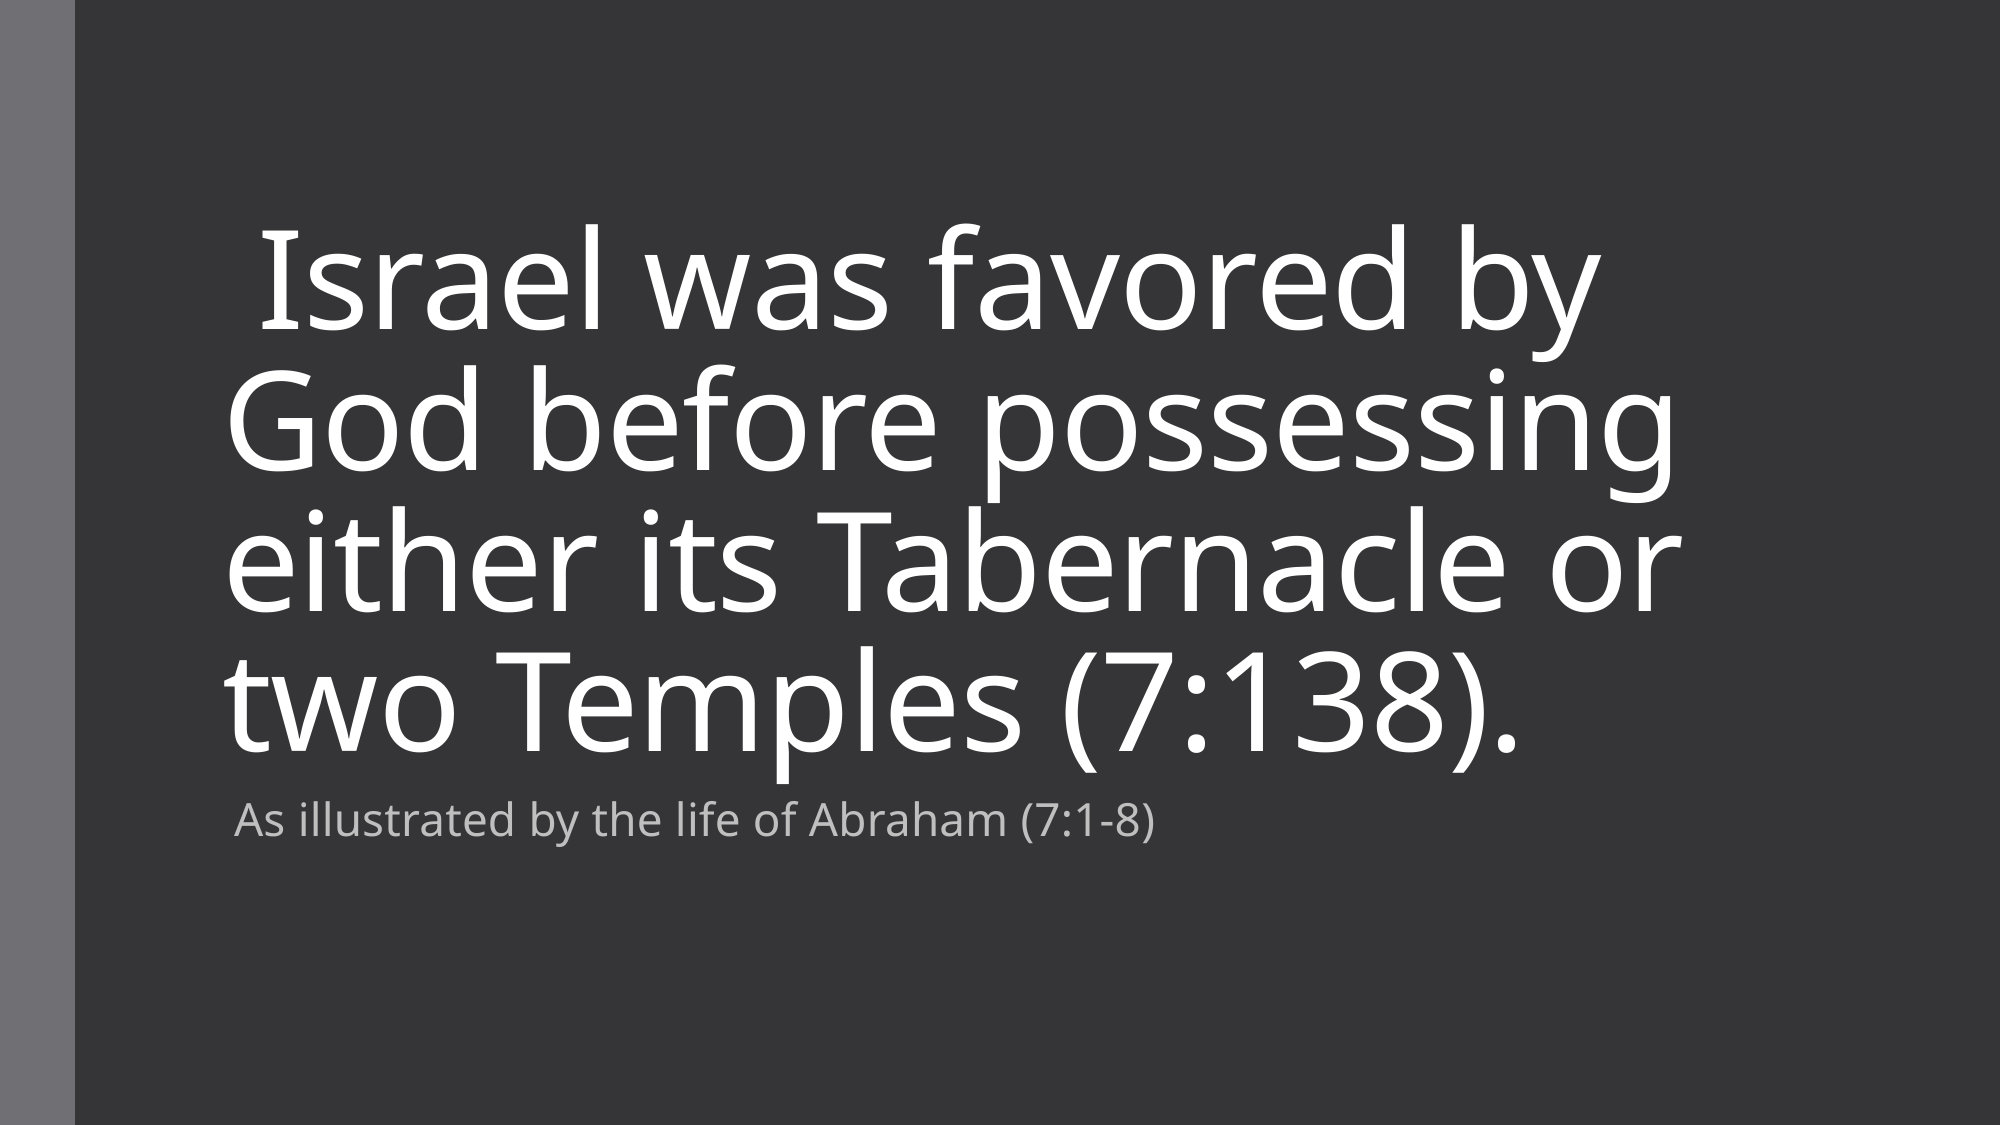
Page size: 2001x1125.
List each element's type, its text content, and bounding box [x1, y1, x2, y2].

title Israel was favored by God before possessing either its Tabernacle or two Temples (7:138). [206, 124, 1752, 787]
subtitle As illustrated by the life of Abraham (7:1-8) [206, 787, 1752, 1066]
